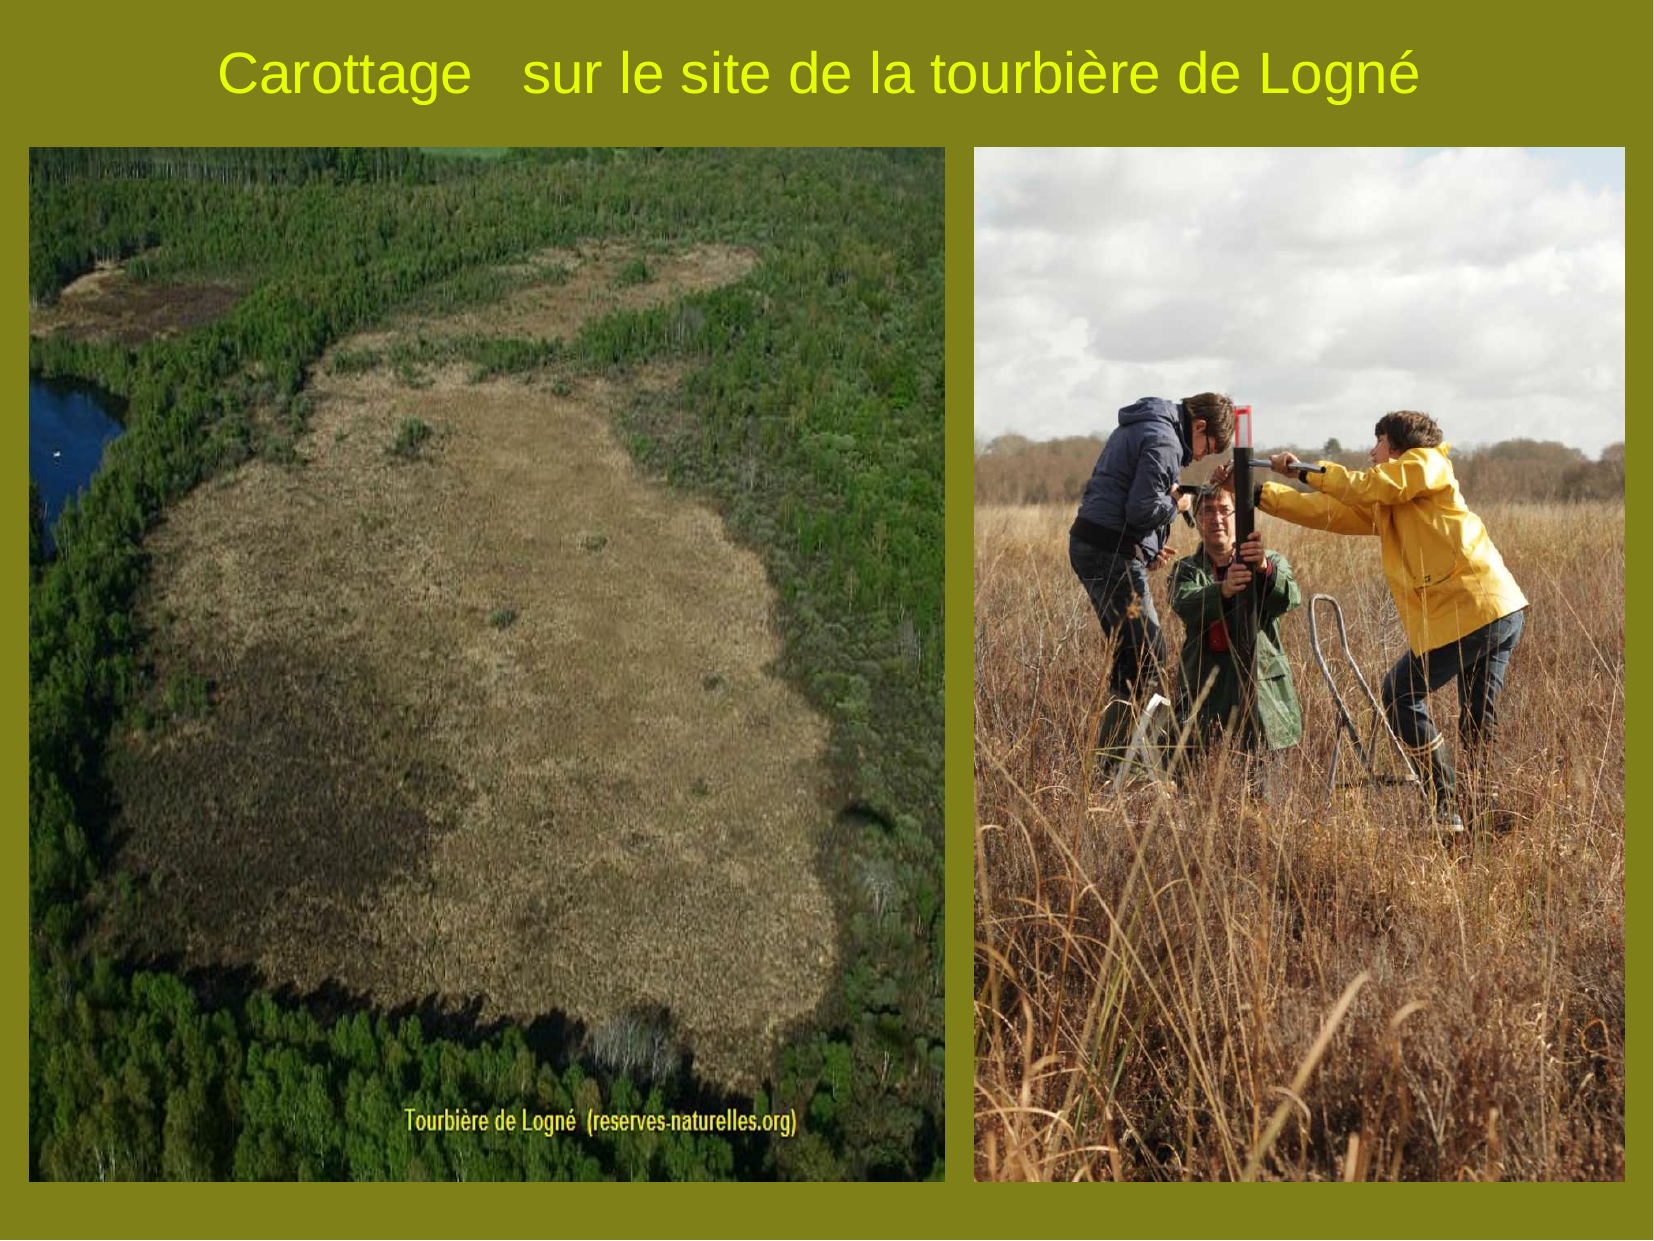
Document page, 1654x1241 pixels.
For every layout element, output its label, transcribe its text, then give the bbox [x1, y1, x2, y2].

picture [29, 147, 945, 1182]
title Carottage sur le site de la tourbière de Logné [0, 0, 1625, 178]
picture [974, 147, 1625, 1182]
